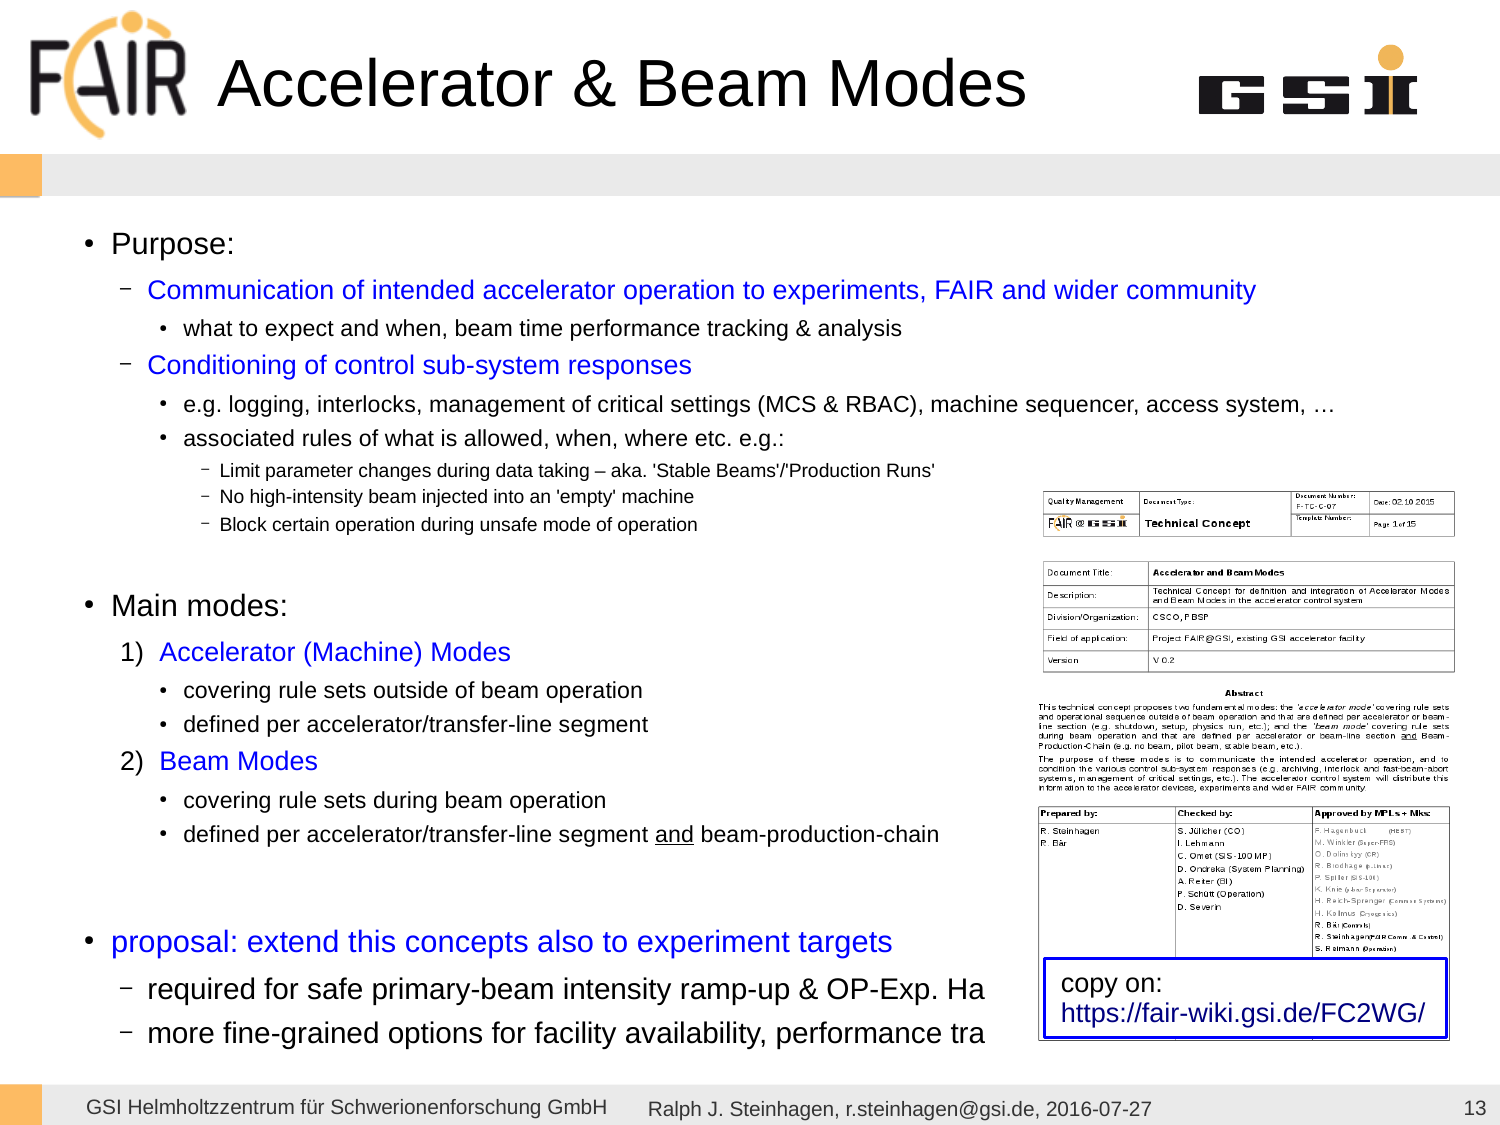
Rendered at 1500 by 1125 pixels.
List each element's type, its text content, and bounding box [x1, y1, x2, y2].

title Accelerator & Beam Modes [217, 20, 1109, 147]
text_box copy on: https://fair-wiki.gsi.de/FC2WG/ [1044, 958, 1447, 1038]
list Purpose: Communication of intended accelerator operation to experiments, FAIR and wider community what to expect and when, beam time performance tracking & analysis Conditioning of control sub-system responses e.g. logging, interlocks, management of critical settings (MCS & RBAC), machine sequencer, access system, … associated rules of what is allowed, when, where etc. e.g.: Limit parameter changes during data taking – aka. 'Stable Beams'/'Production Runs' No high-intensity beam injected into an 'empty' machine Block certain operation during unsafe mode of operation Main modes: Accelerator (Machine) Modes covering rule sets outside of beam operation defined per accelerator/transfer-line segment Beam Modes covering rule sets during beam operation defined per accelerator/transfer-line segment and beam-production-chain proposal: extend this concepts also to experiment targets required for safe primary-beam intensity ramp-up & OP-Exp. Hand-shake (see later) more fine-grained options for facility availability, performance tracking & analysis [75, 226, 1425, 1061]
picture [30, 9, 187, 141]
picture [985, 466, 1474, 1061]
picture [1197, 42, 1419, 117]
